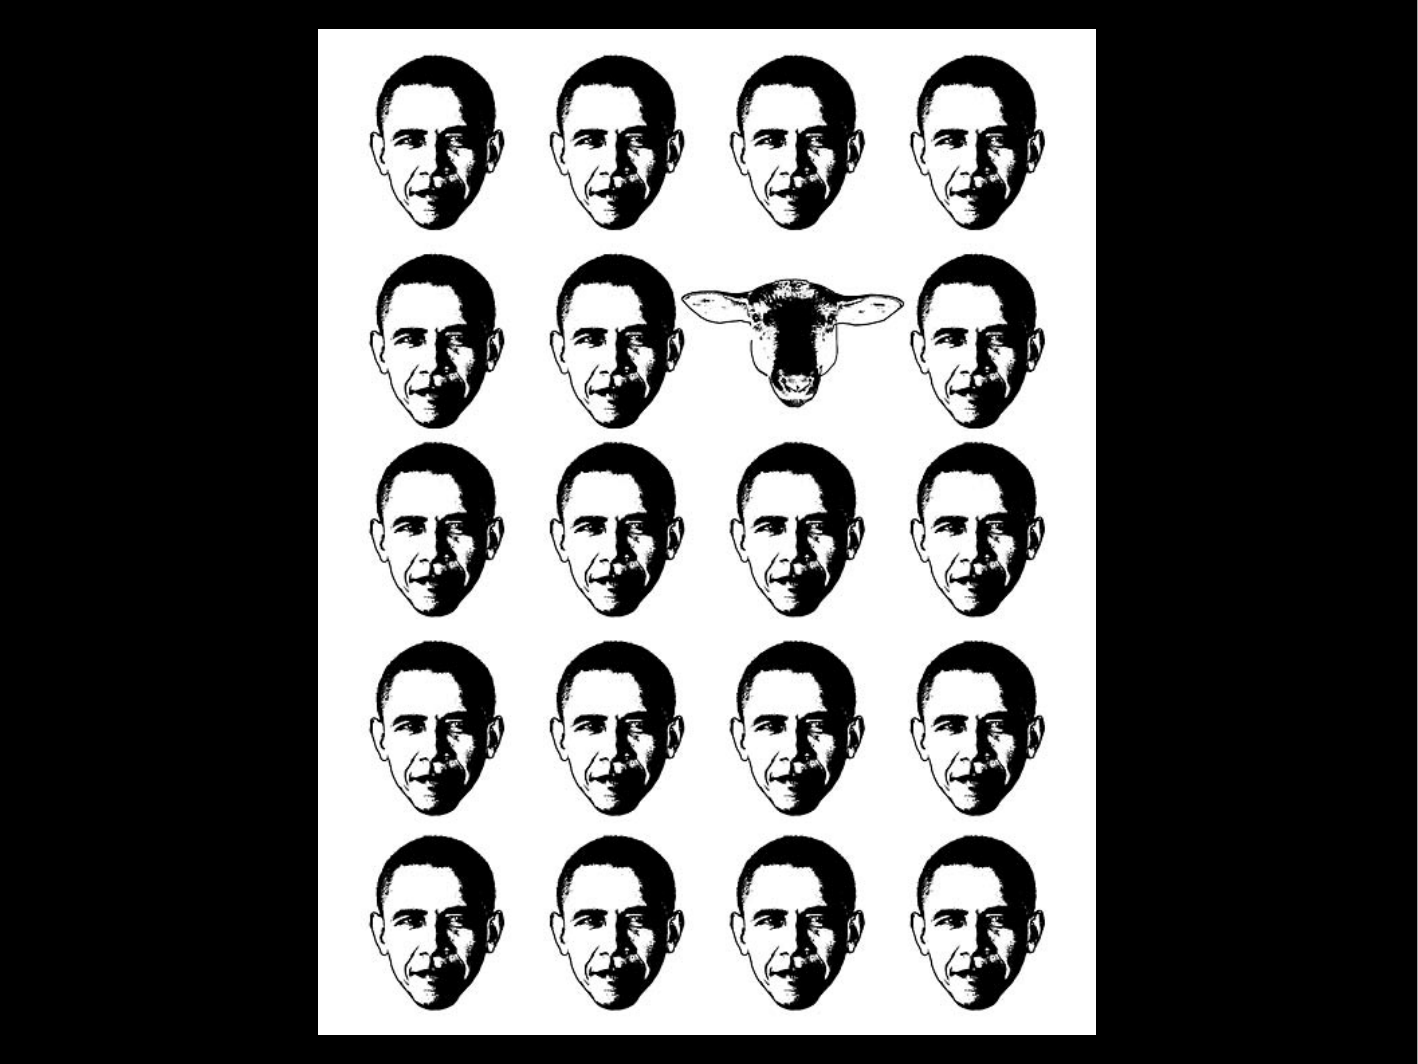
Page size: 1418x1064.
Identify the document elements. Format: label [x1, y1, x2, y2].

picture [318, 29, 1096, 1035]
